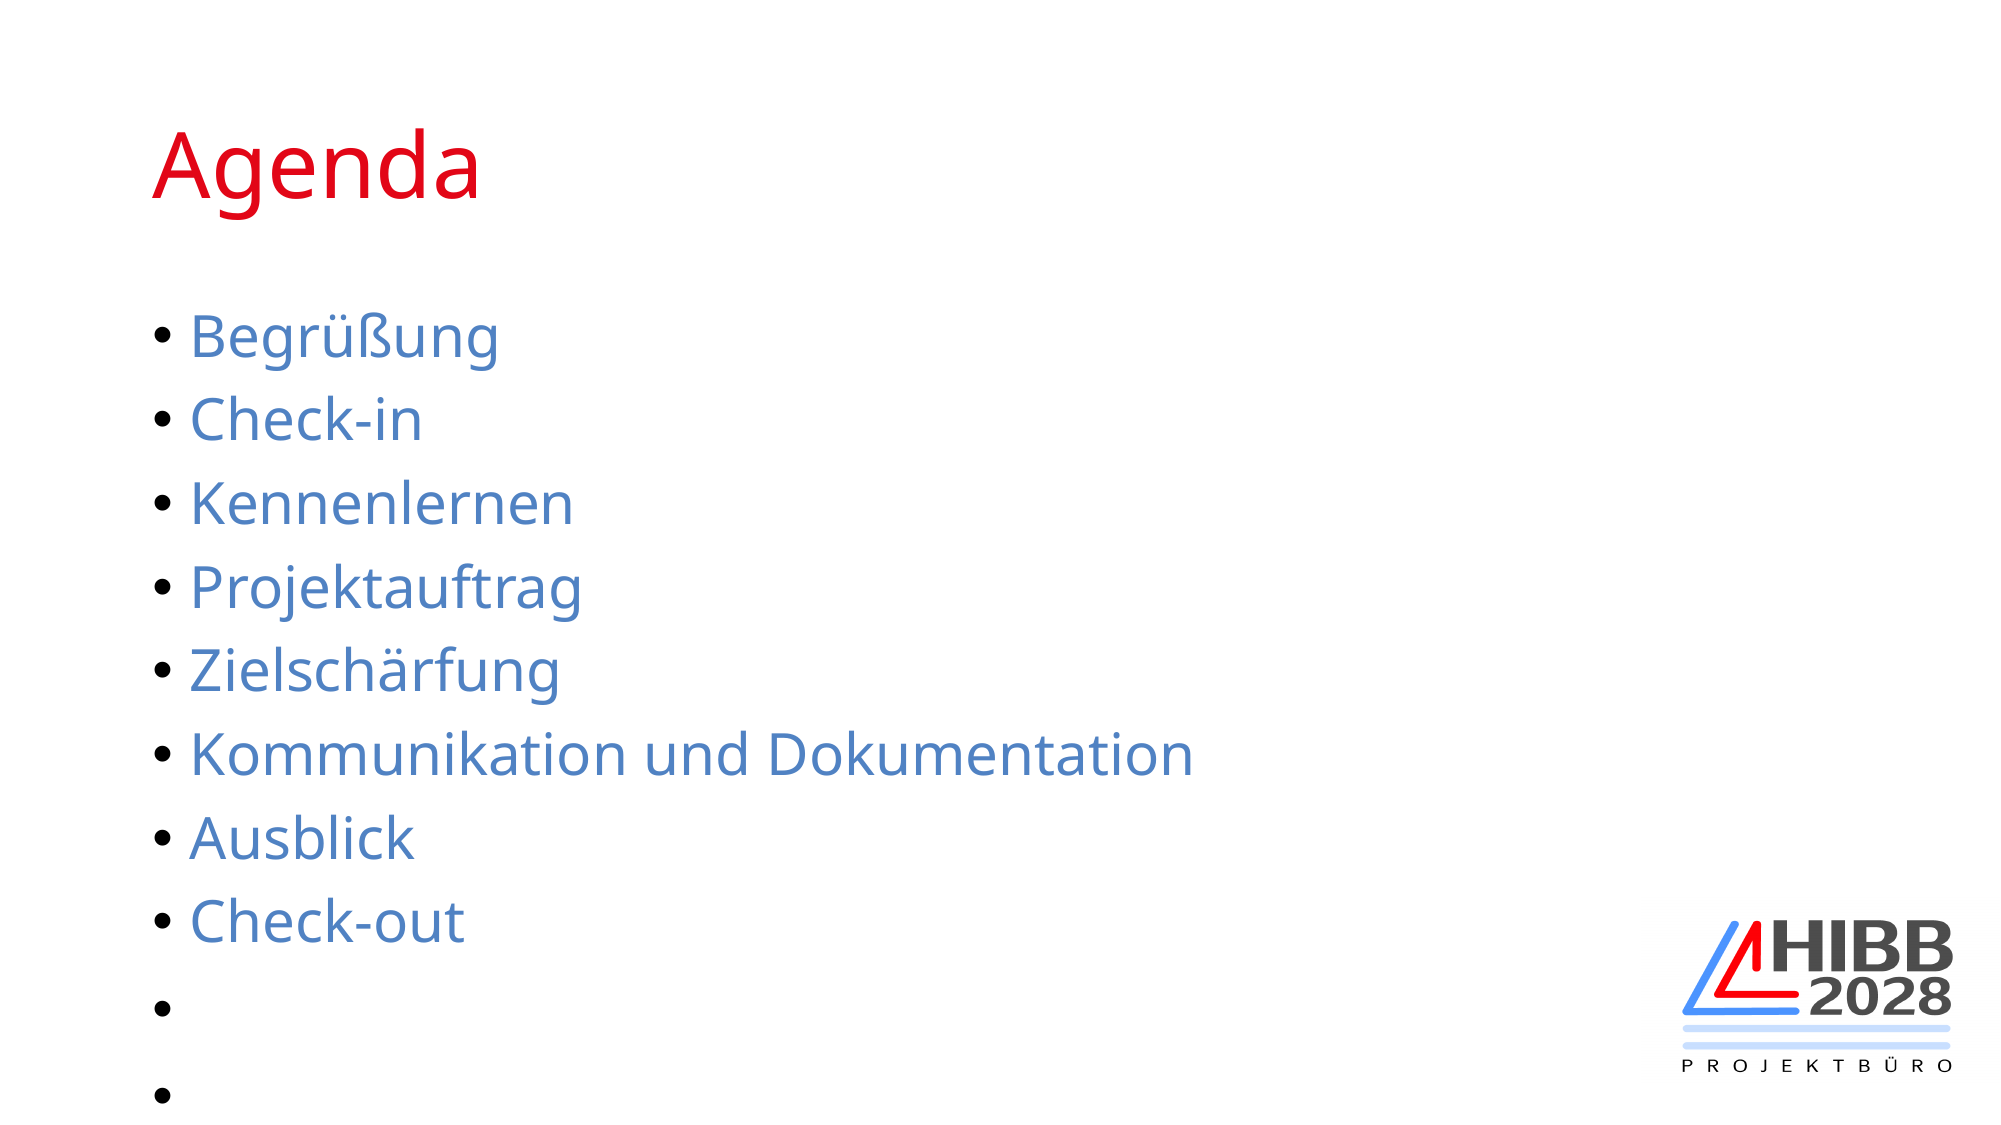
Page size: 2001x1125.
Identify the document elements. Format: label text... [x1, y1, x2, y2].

title Agenda [137, 59, 1863, 278]
picture [1641, 895, 2000, 1084]
list Begrüßung Check-in Kennenlernen Projektauftrag Zielschärfung Kommunikation und Dokumentation Ausblick Check-out [137, 299, 1863, 1014]
